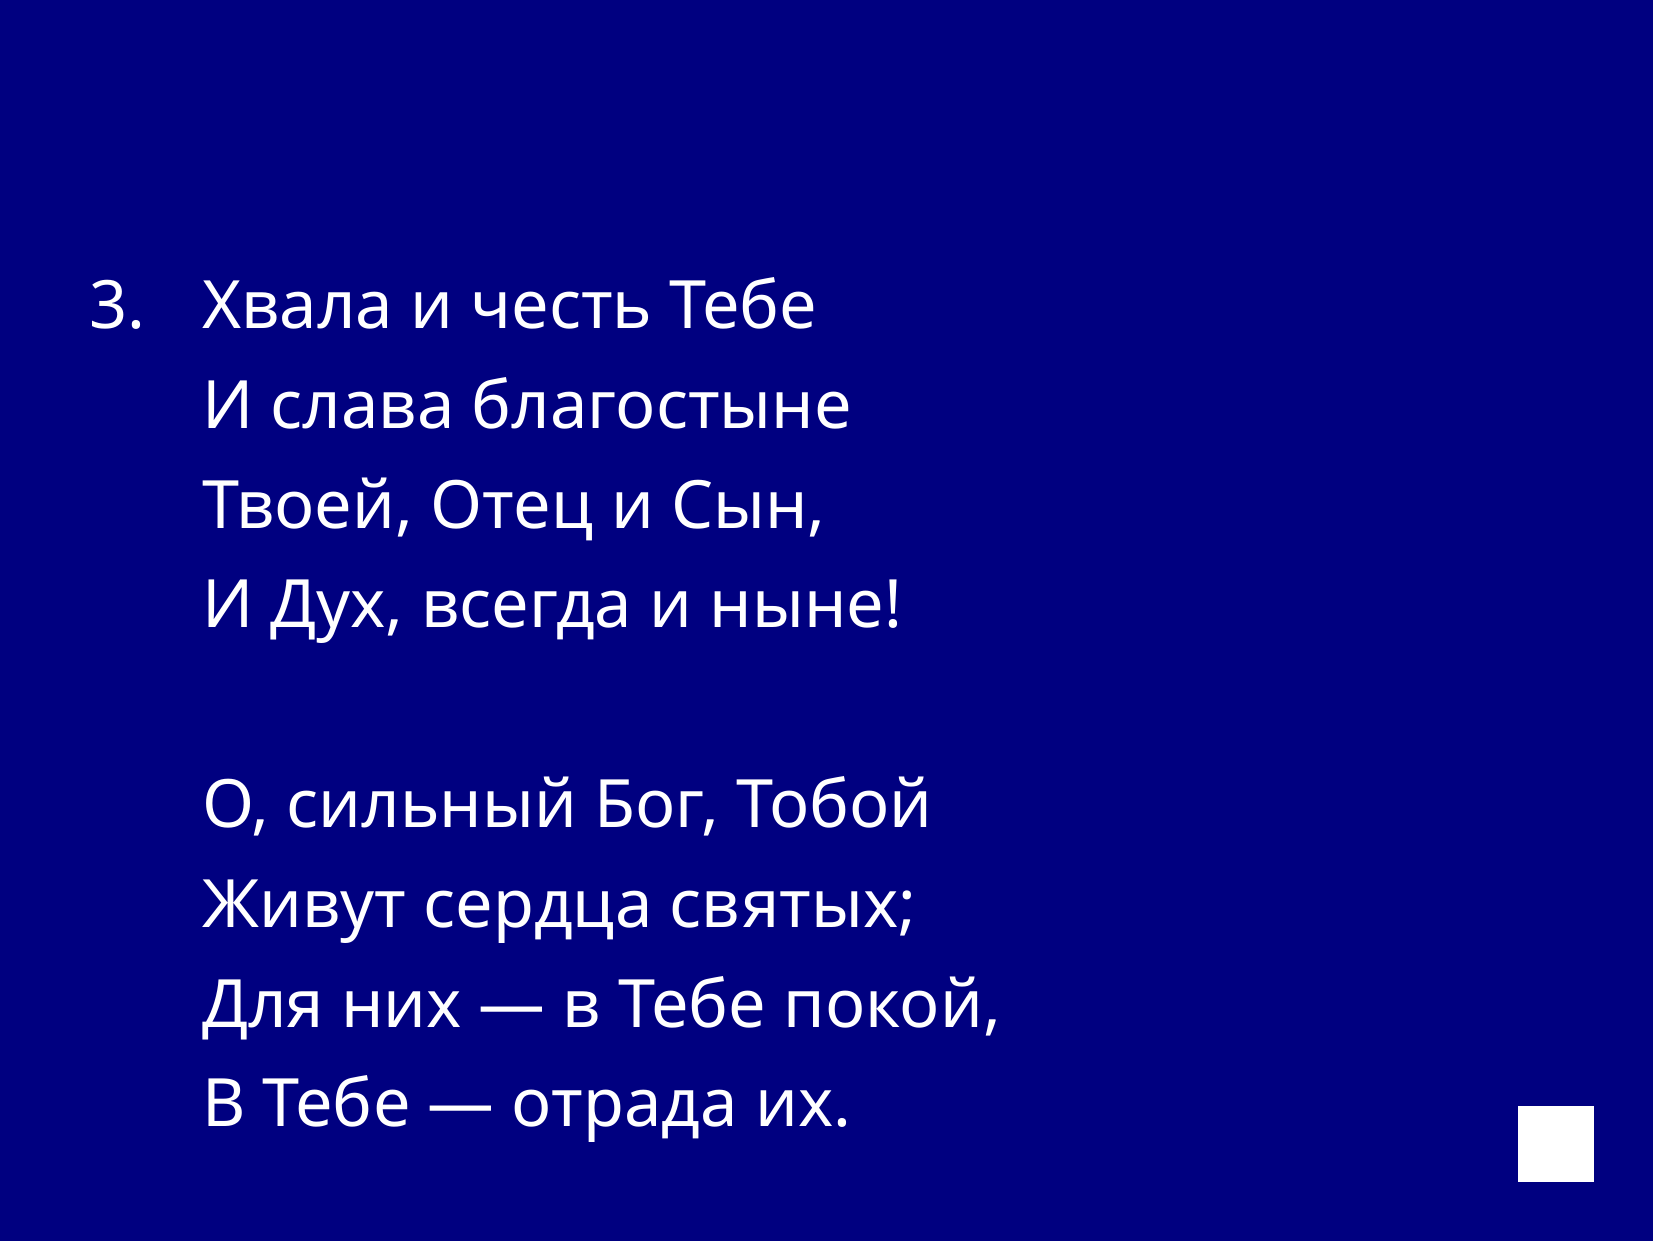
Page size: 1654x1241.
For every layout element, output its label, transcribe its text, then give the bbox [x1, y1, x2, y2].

text_box 3. Хвала и честь Тебе И слава благостыне Твоей, Отец и Сын, И Дух, всегда и ныне! О, сильный Бог, Тобой Живут сердца святых; Для них — в Тебе покой, В Тебе — отрада их. [75, 150, 1576, 1163]
text_box [1518, 1106, 1594, 1182]
